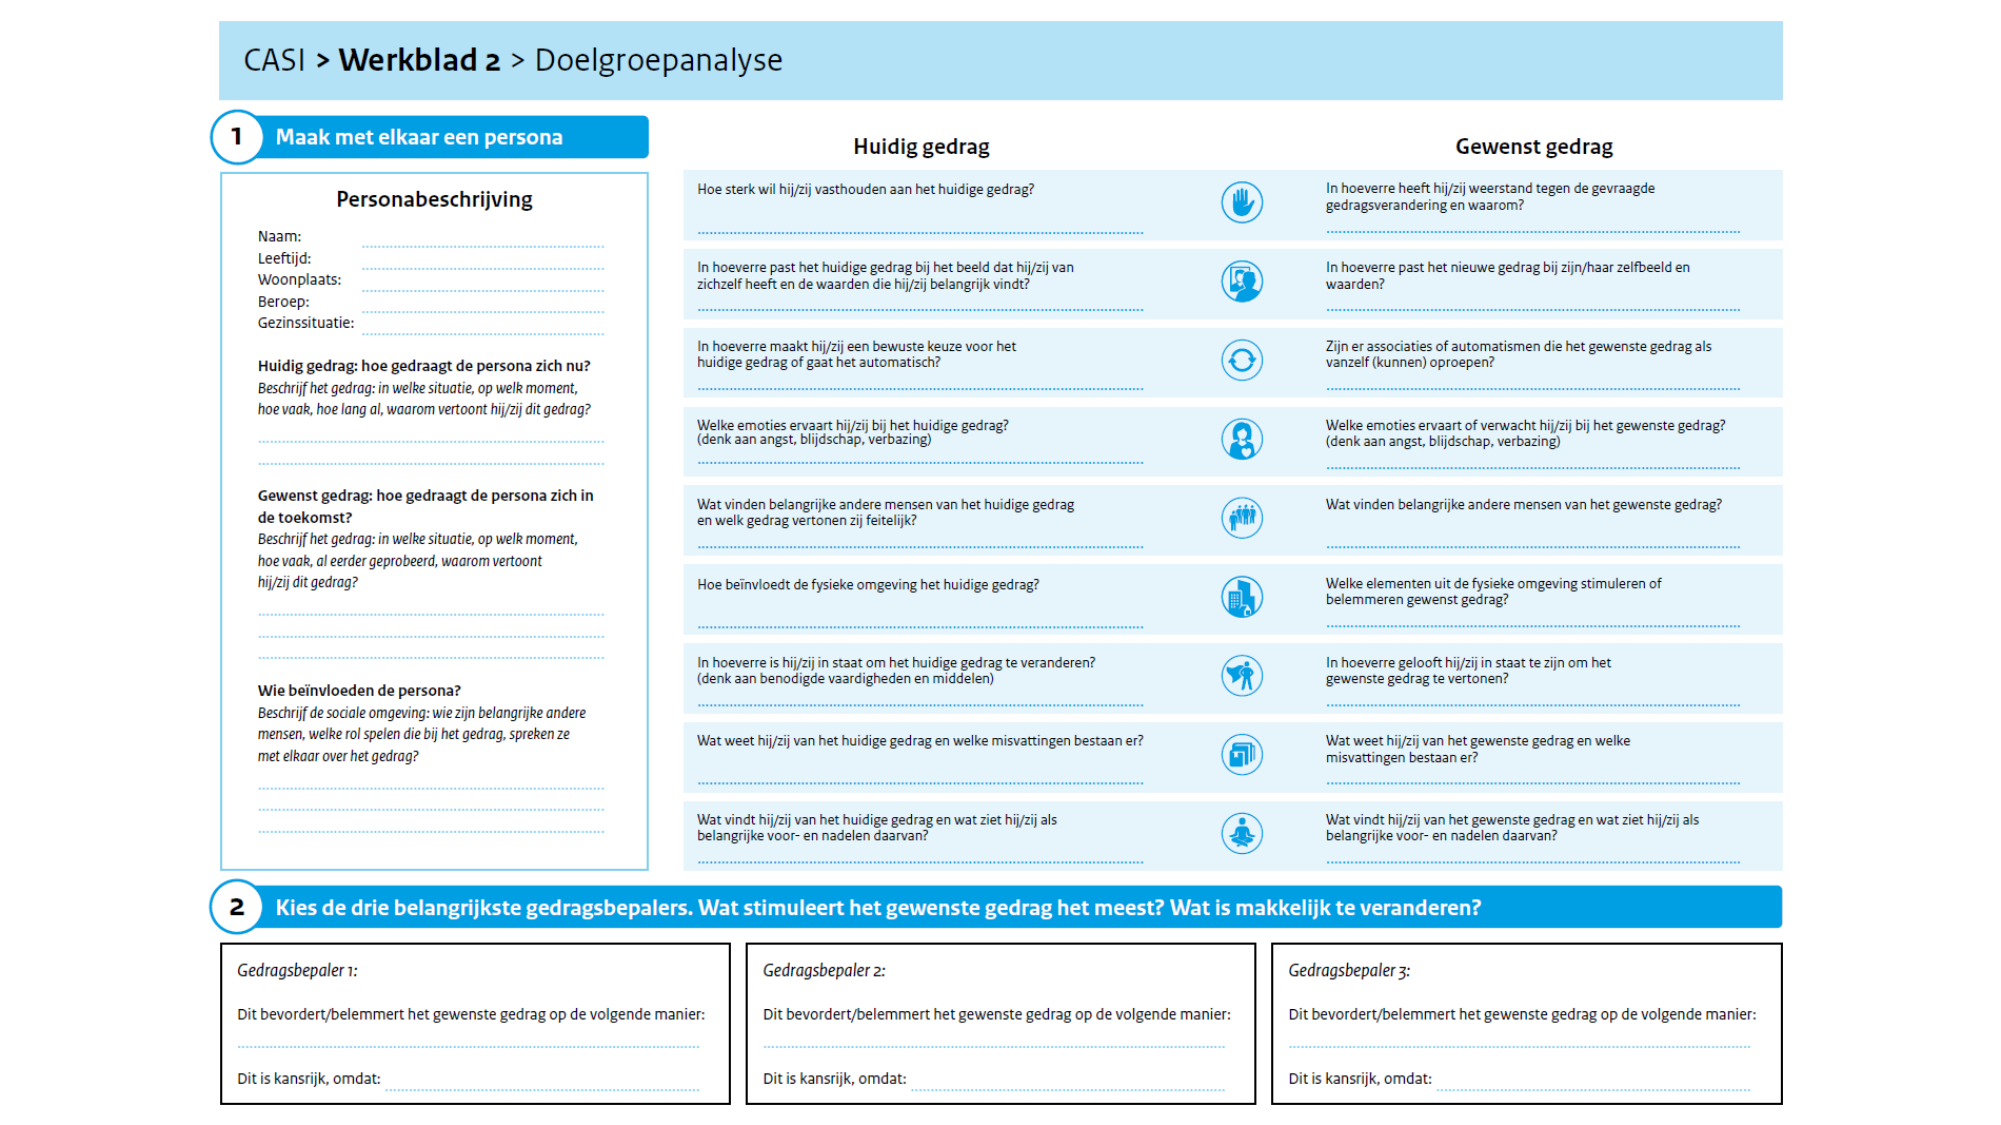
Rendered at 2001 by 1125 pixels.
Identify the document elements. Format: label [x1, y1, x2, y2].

picture [197, 0, 1803, 1125]
